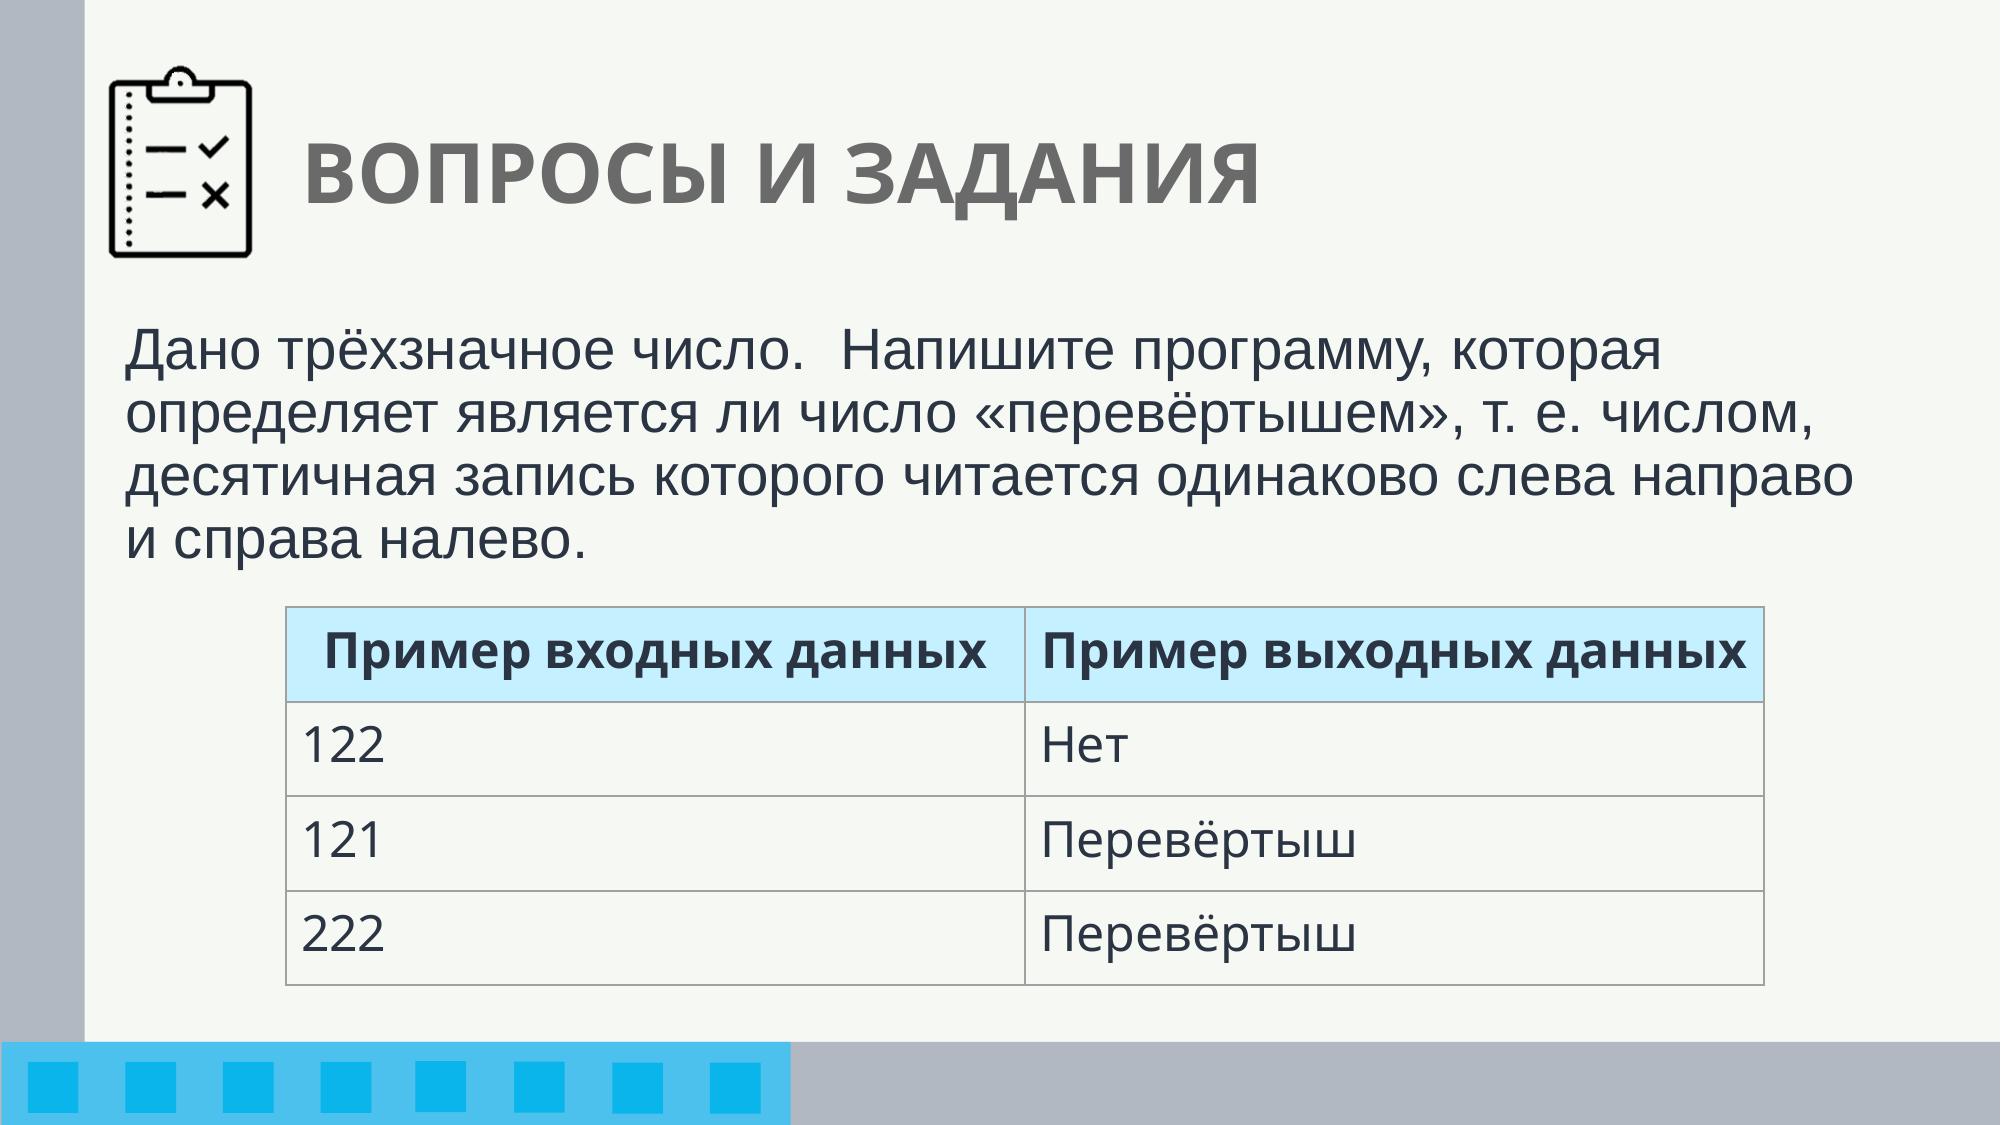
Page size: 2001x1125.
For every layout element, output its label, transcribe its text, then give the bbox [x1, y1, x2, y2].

table_cell 121 [287, 797, 1024, 890]
table_cell 222 [287, 892, 1024, 984]
table_cell Нет [1026, 703, 1763, 795]
list Дано трёхзначное число. Напишите программу, которая определяет является ли число «перевёртышем», т. е. числом, десятичная запись которого читается одинаково слева направо и справа налево. [110, 311, 1892, 1058]
table_cell 122 [287, 703, 1024, 795]
picture [85, 54, 286, 286]
table_cell Перевёртыш [1026, 892, 1763, 984]
table_header Пример выходных данных [1026, 608, 1763, 701]
title ВОПРОСЫ И ЗАДАНИЯ [285, 67, 1892, 286]
table_header Пример входных данных [287, 608, 1024, 701]
table_cell Перевёртыш [1026, 797, 1763, 890]
